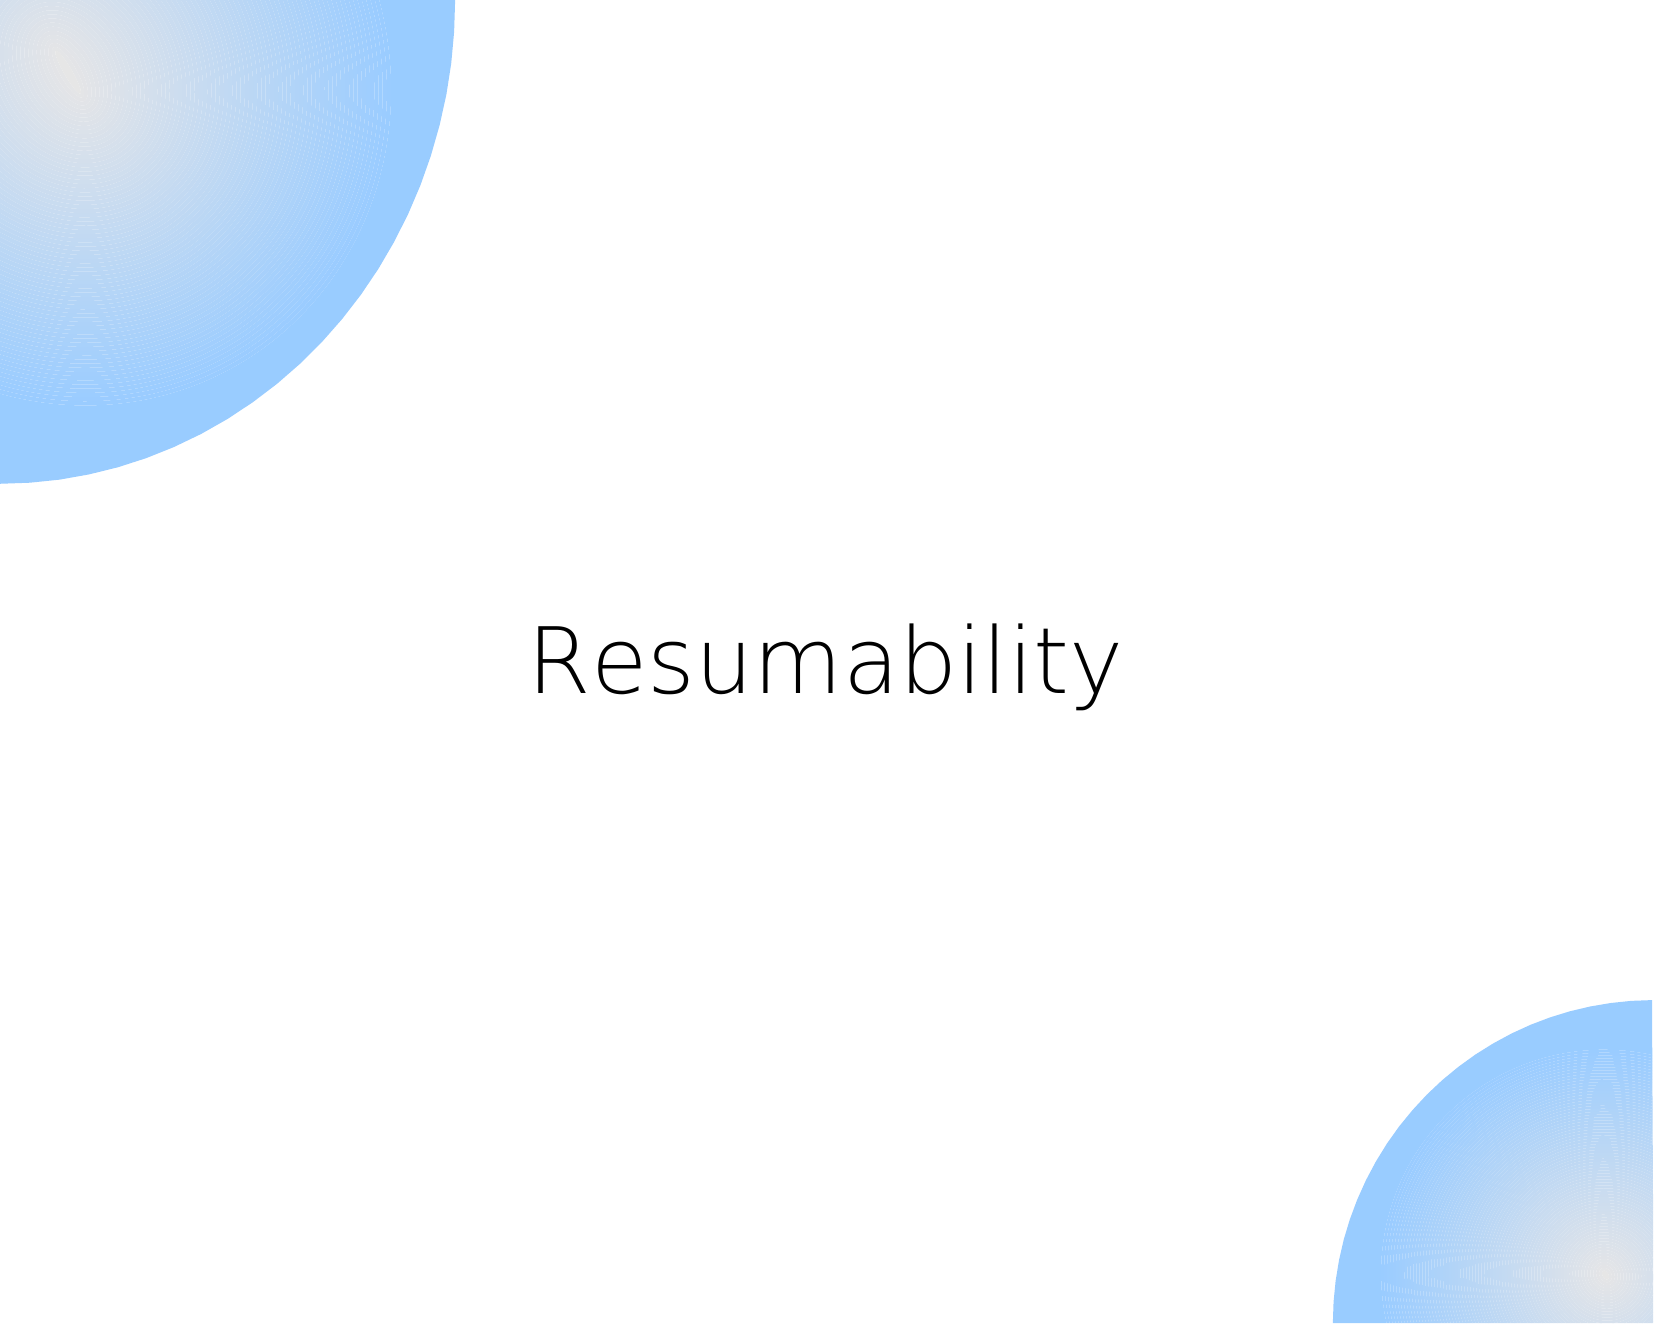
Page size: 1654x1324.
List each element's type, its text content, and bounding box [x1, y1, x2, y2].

subtitle Resumability [82, 149, 1571, 1174]
